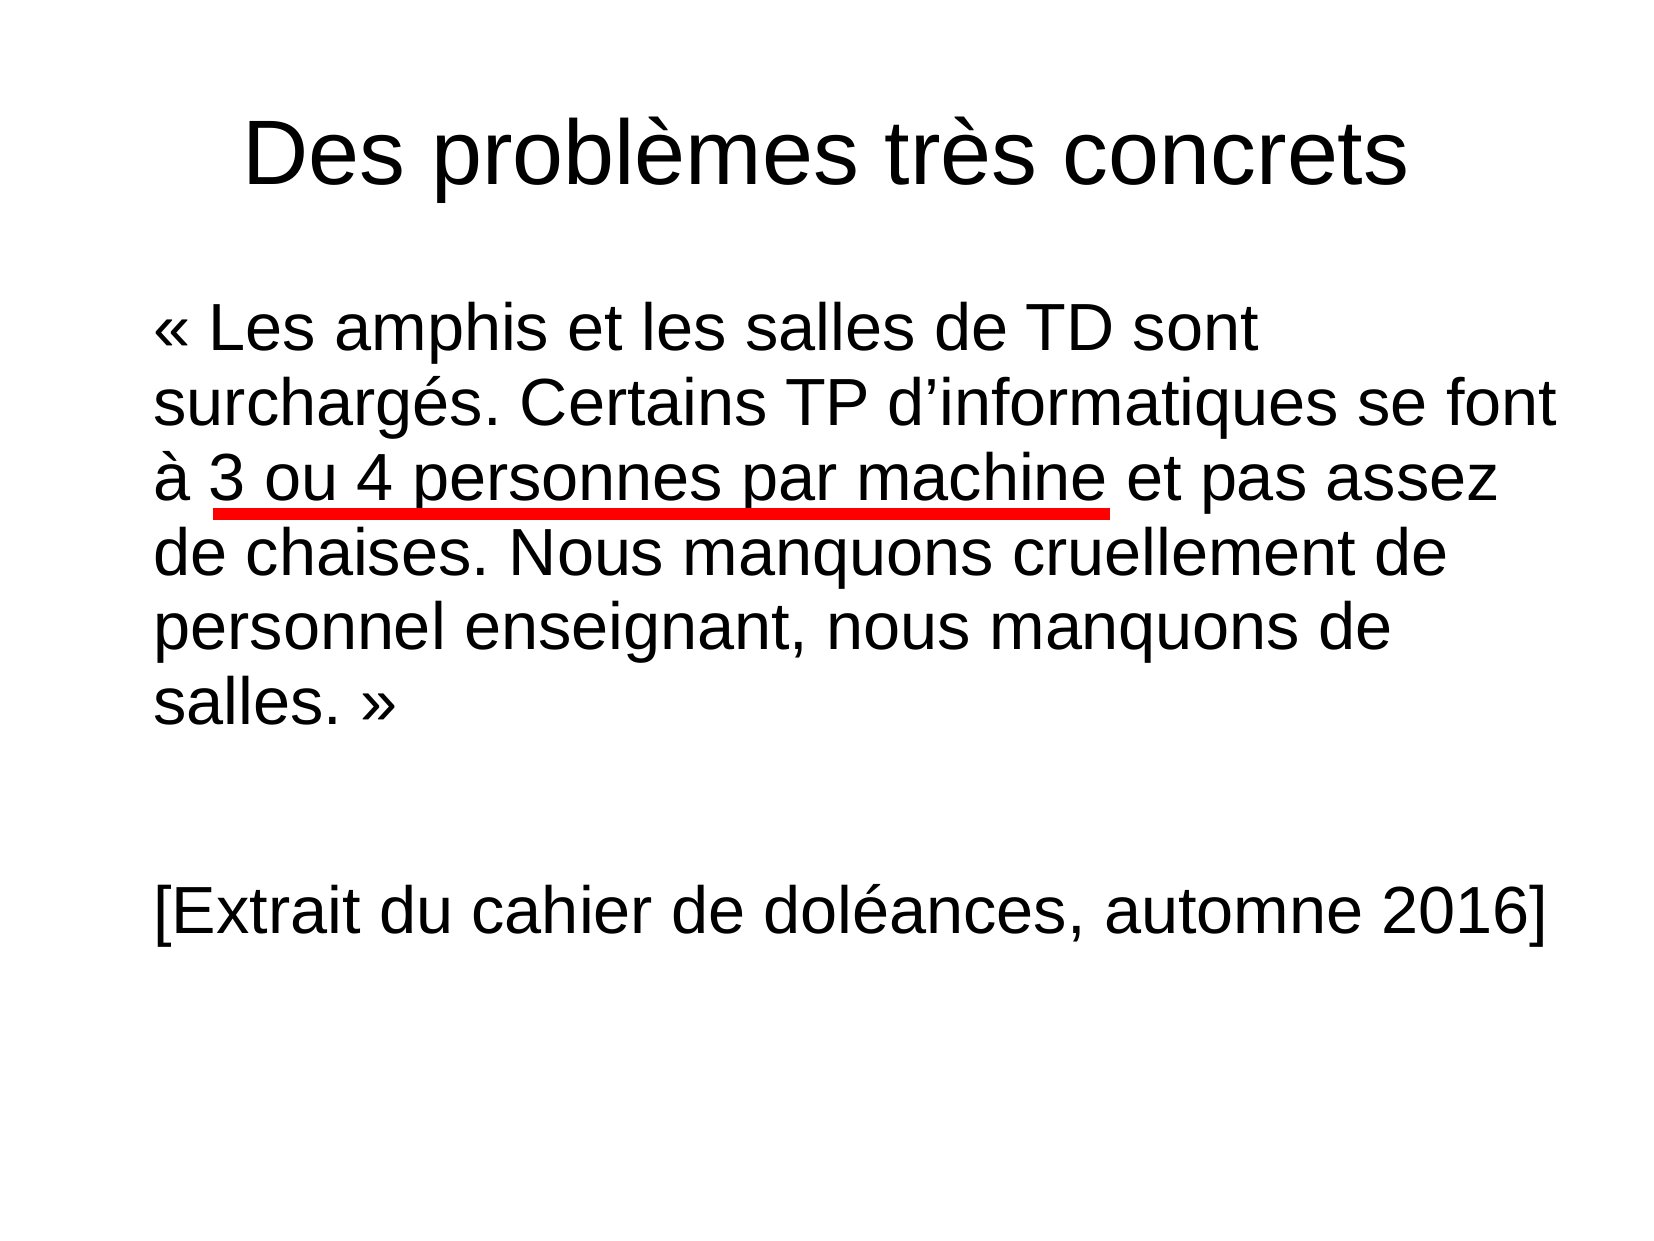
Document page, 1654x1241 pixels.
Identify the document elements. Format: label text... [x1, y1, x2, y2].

list « Les amphis et les salles de TD sont surchargés. Certains TP d’informatiques se font à 3 ou 4 personnes par machine et pas assez de chaises. Nous manquons cruellement de personnel enseignant, nous manquons de salles. » [Extrait du cahier de doléances, automne 2016] [82, 290, 1571, 1010]
title Des problèmes très concrets [82, 49, 1571, 257]
